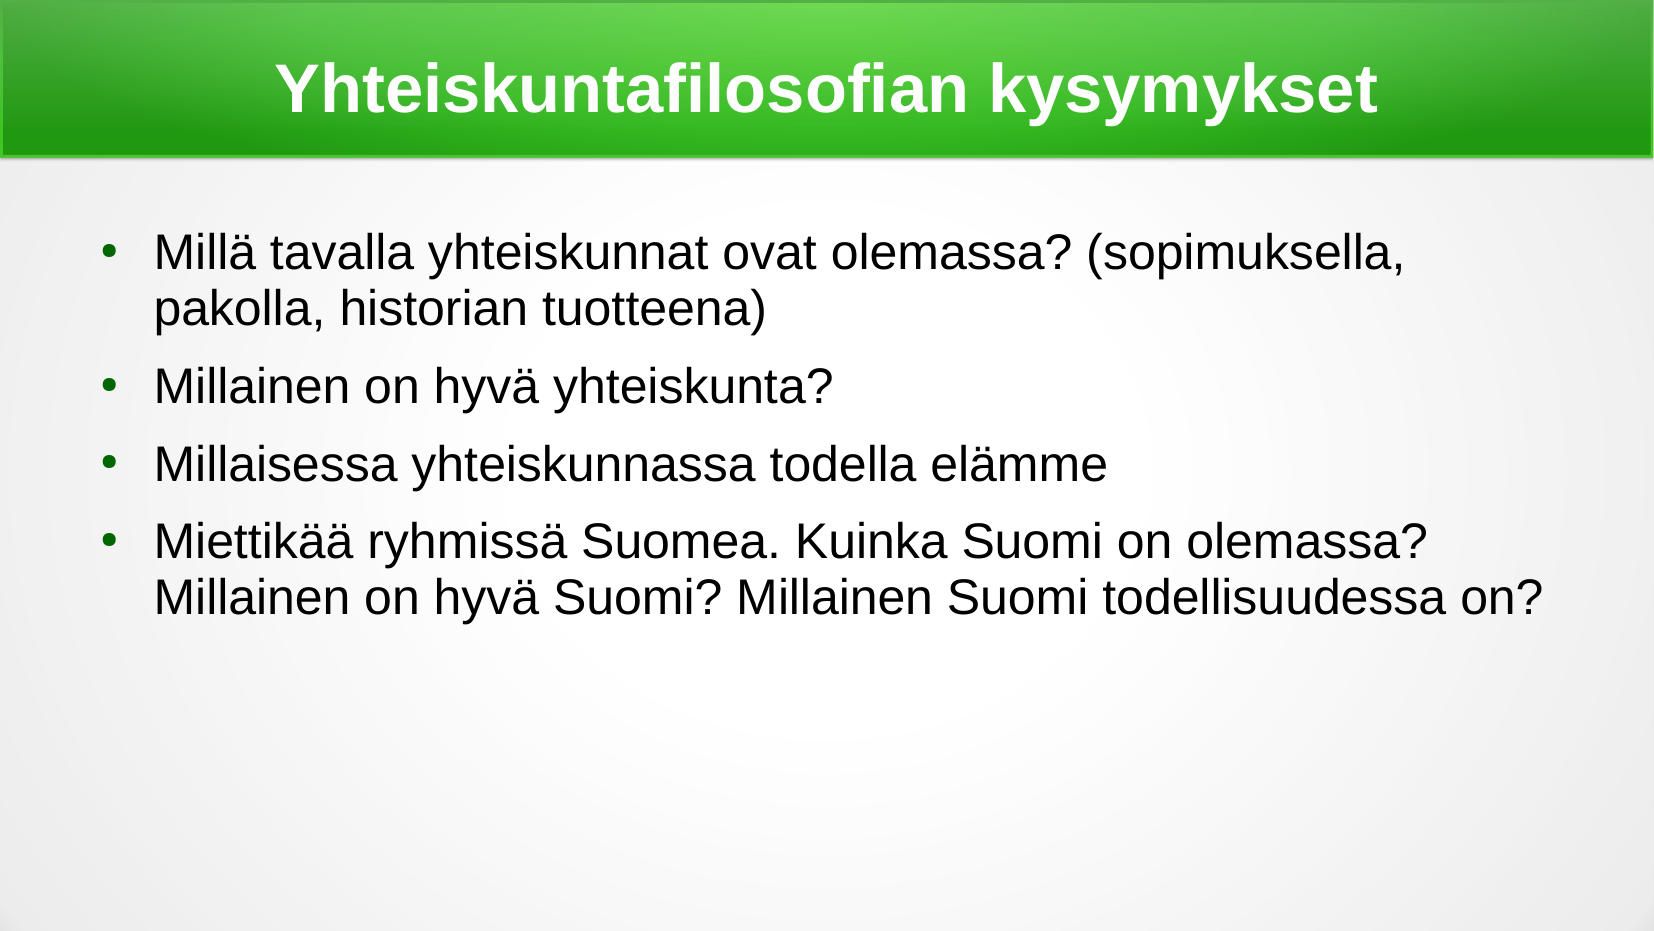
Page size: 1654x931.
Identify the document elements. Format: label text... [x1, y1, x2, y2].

title Yhteiskuntafilosofian kysymykset [82, 35, 1571, 142]
list Millä tavalla yhteiskunnat ovat olemassa? (sopimuksella, pakolla, historian tuotteena) Millainen on hyvä yhteiskunta? Millaisessa yhteiskunnassa todella elämme Miettikää ryhmissä Suomea. Kuinka Suomi on olemassa? Millainen on hyvä Suomi? Millainen Suomi todellisuudessa on? [82, 224, 1571, 764]
